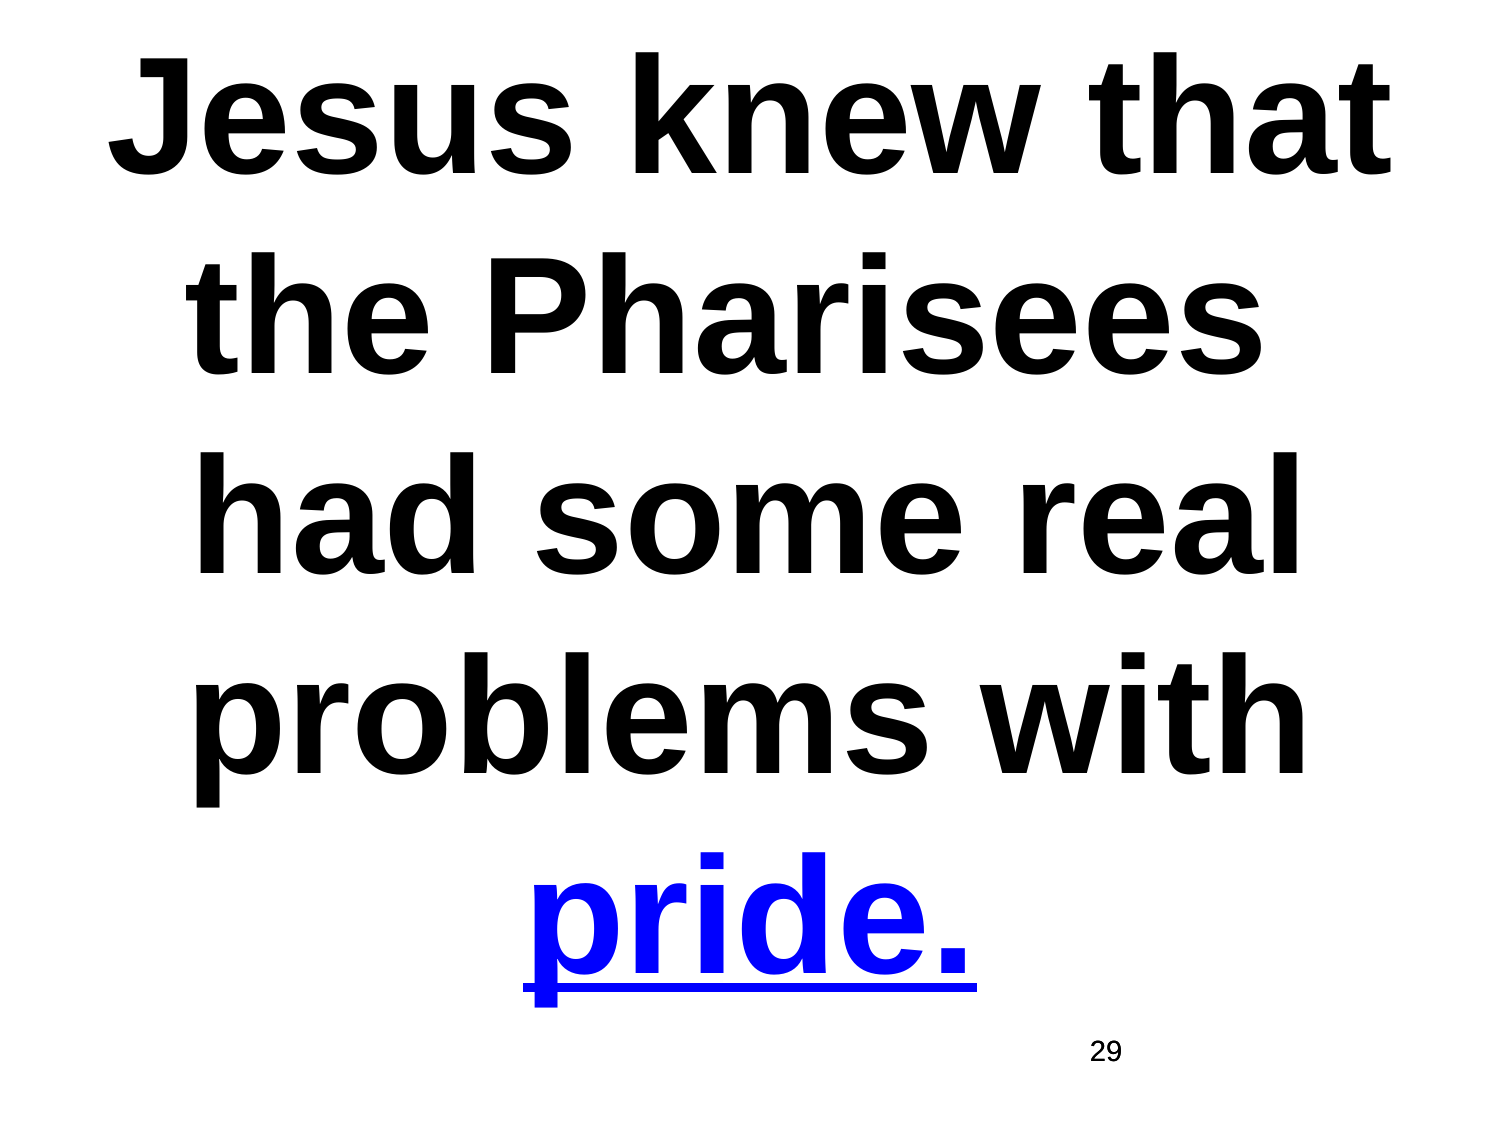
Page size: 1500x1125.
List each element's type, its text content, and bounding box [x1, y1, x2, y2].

text_box Jesus knew that the Pharisees had some real problems with pride. [0, 0, 1500, 1015]
slide_number <number> [1074, 1024, 1425, 1103]
